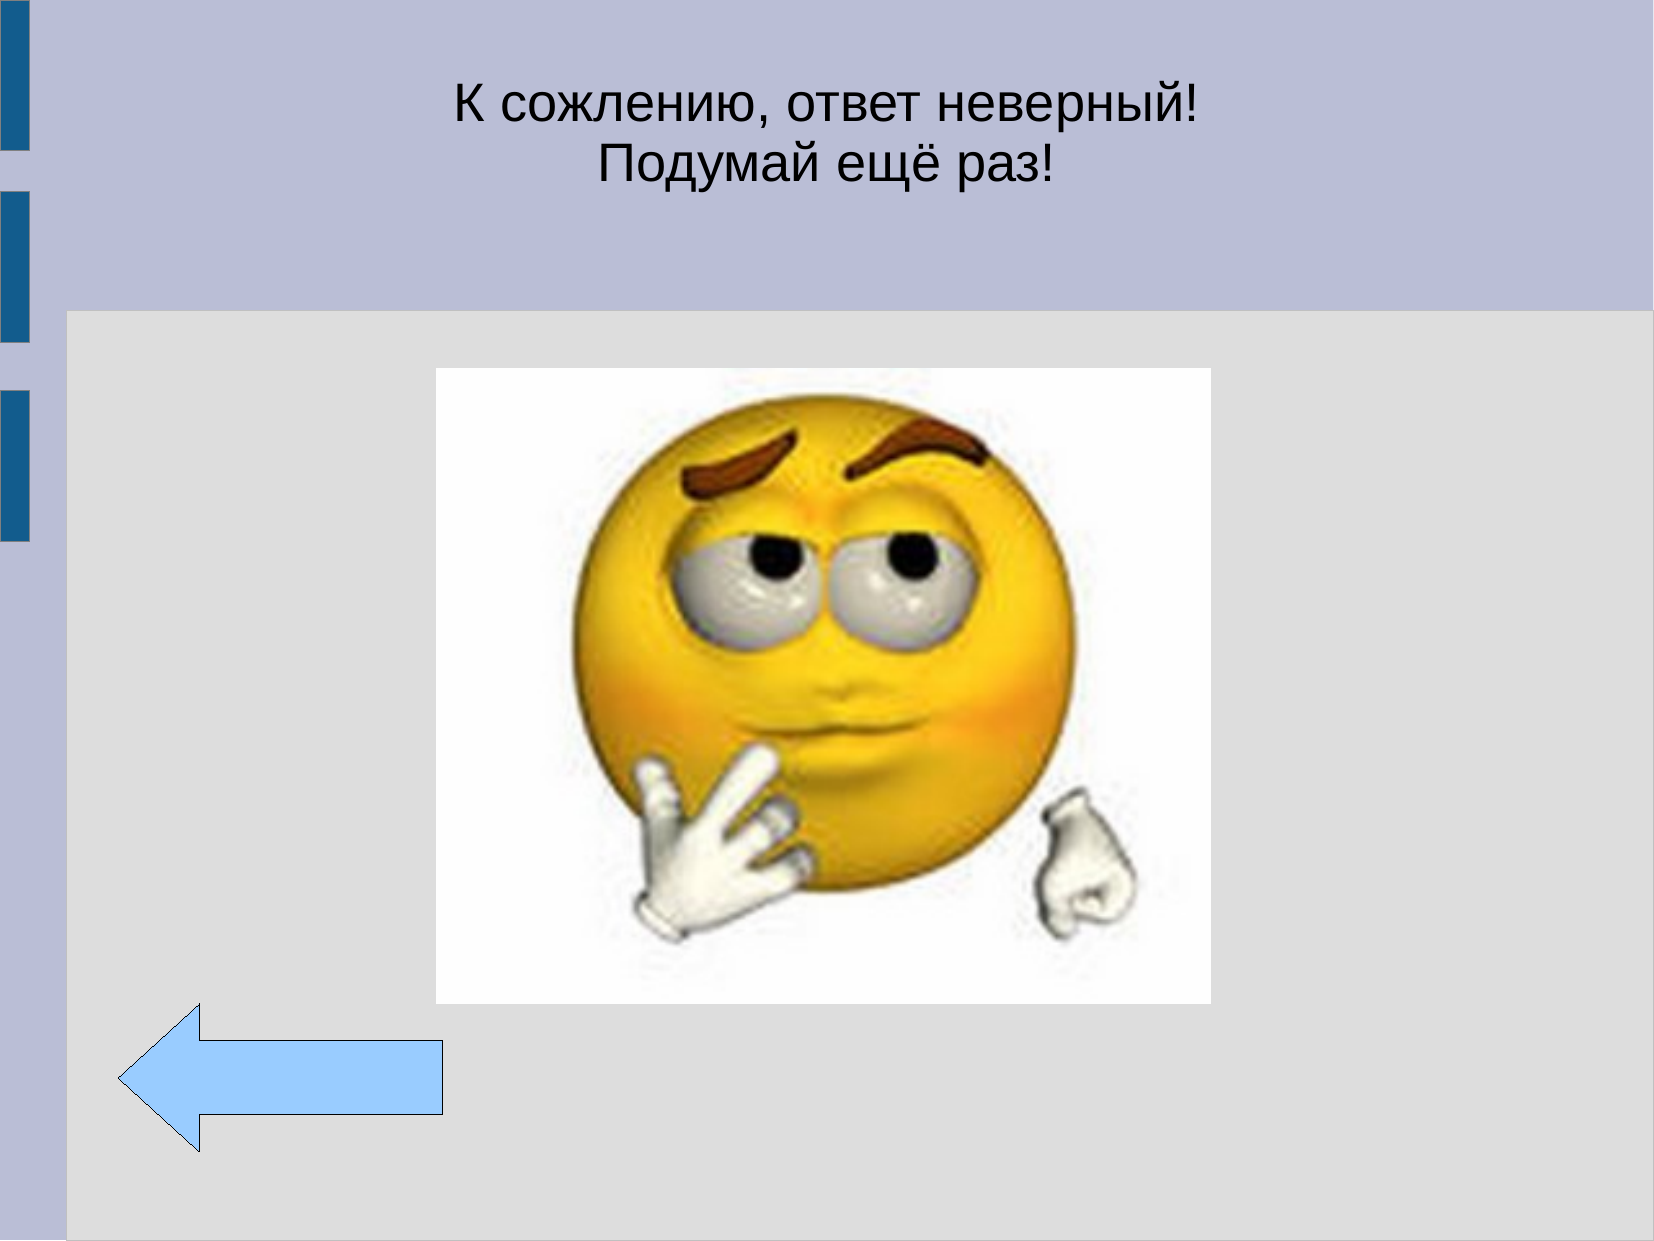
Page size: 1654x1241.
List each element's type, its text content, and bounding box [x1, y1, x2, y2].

text_box [118, 1003, 443, 1152]
picture [436, 368, 1211, 1004]
text_box К сожлению, ответ неверный! Подумай ещё раз! [206, 64, 1447, 201]
